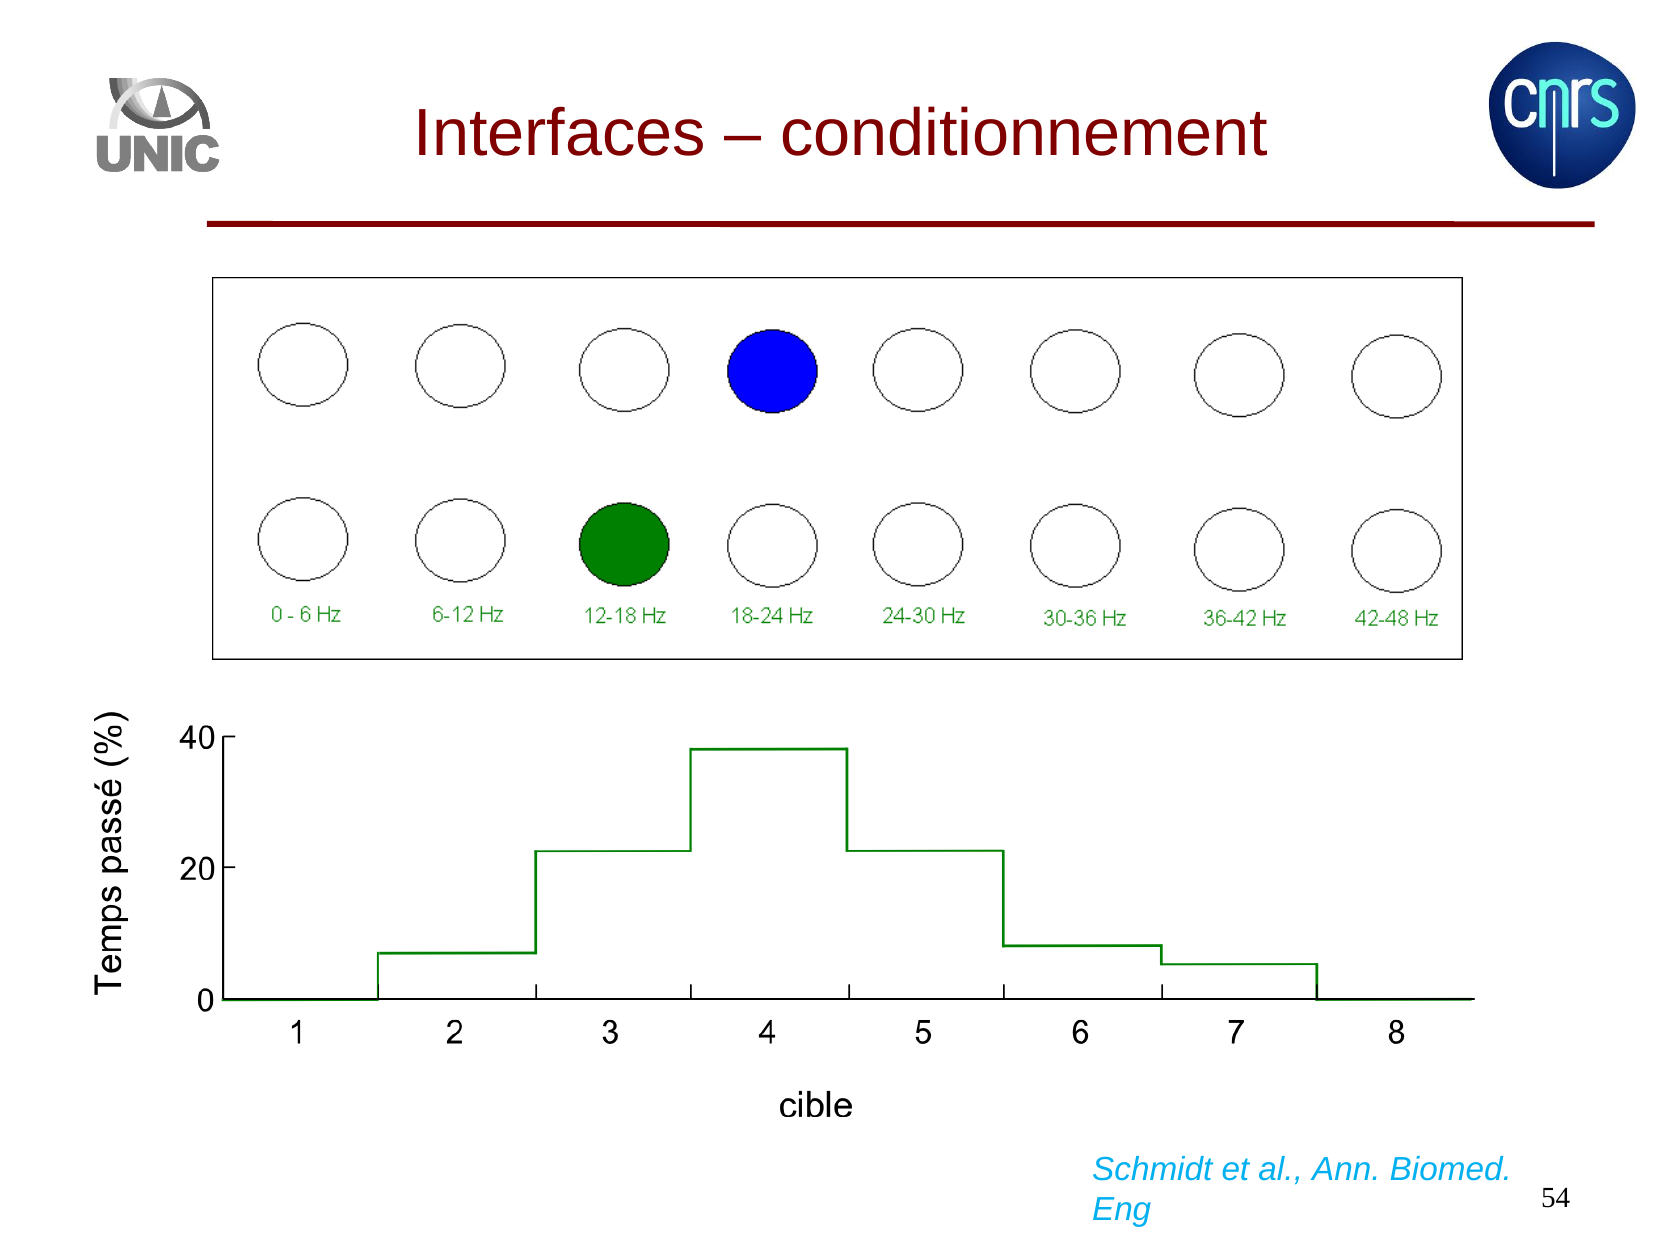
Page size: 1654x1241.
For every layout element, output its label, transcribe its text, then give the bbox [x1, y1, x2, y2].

text_box Schmidt et al., Ann. Biomed. Eng [1077, 1139, 1596, 1236]
text_box <numéro> [1185, 1180, 1571, 1215]
picture [89, 65, 226, 187]
picture [1488, 41, 1636, 189]
picture [94, 712, 1475, 1117]
text_box Interfaces – conditionnement [206, 88, 1477, 207]
picture [212, 277, 1463, 660]
